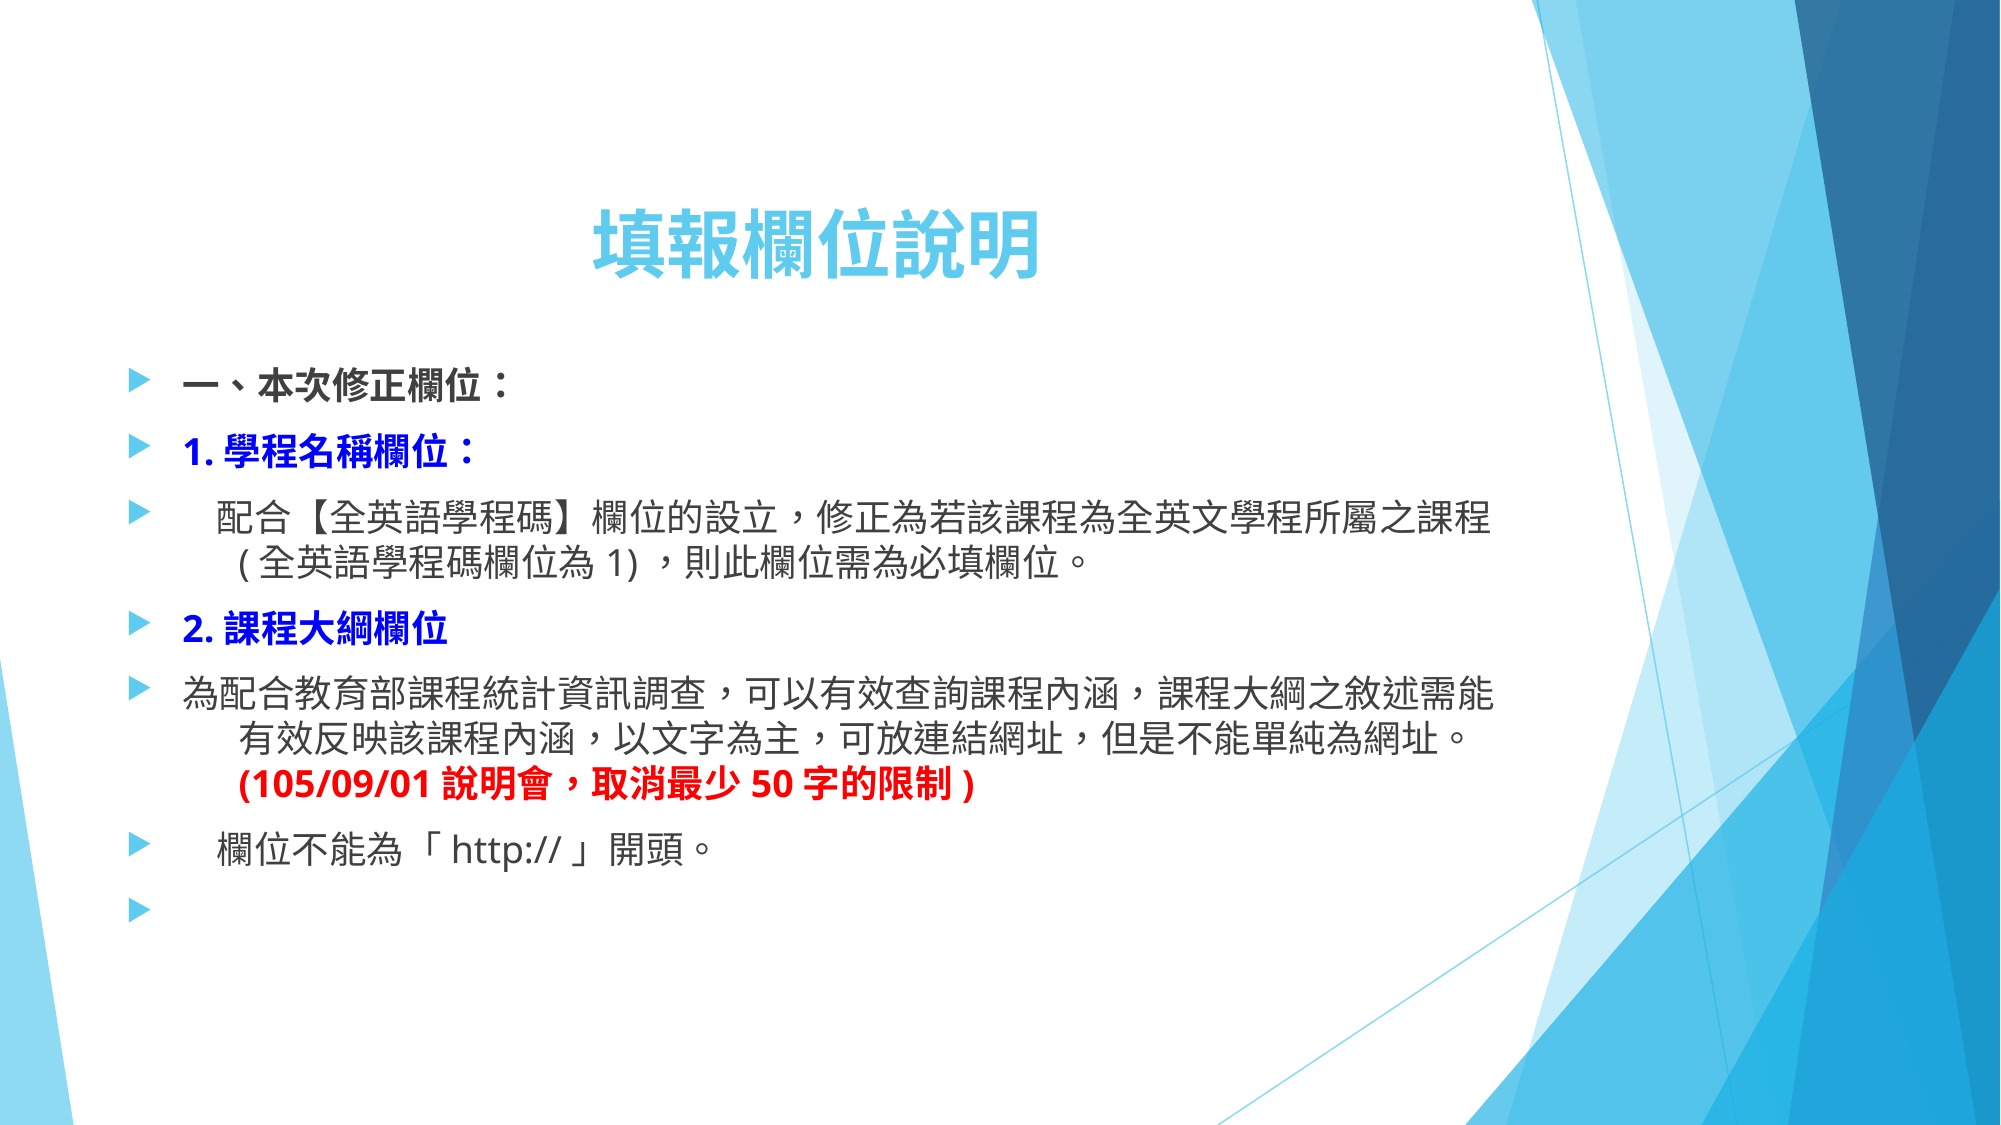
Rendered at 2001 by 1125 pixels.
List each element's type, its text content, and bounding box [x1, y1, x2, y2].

list 一、本次修正欄位： 1.學程名稱欄位： 配合【全英語學程碼】欄位的設立，修正為若該課程為全英文學程所屬之課程(全英語學程碼欄位為1)，則此欄位需為必填欄位。 2.課程大綱欄位 為配合教育部課程統計資訊調查，可以有效查詢課程內涵，課程大綱之敘述需能有效反映該課程內涵，以文字為主，可放連結網址，但是不能單純為網址。(105/09/01說明會，取消最少50字的限制) 欄位不能為「http://」開頭。 [111, 354, 1522, 992]
title 填報欄位說明 [111, 99, 1522, 317]
